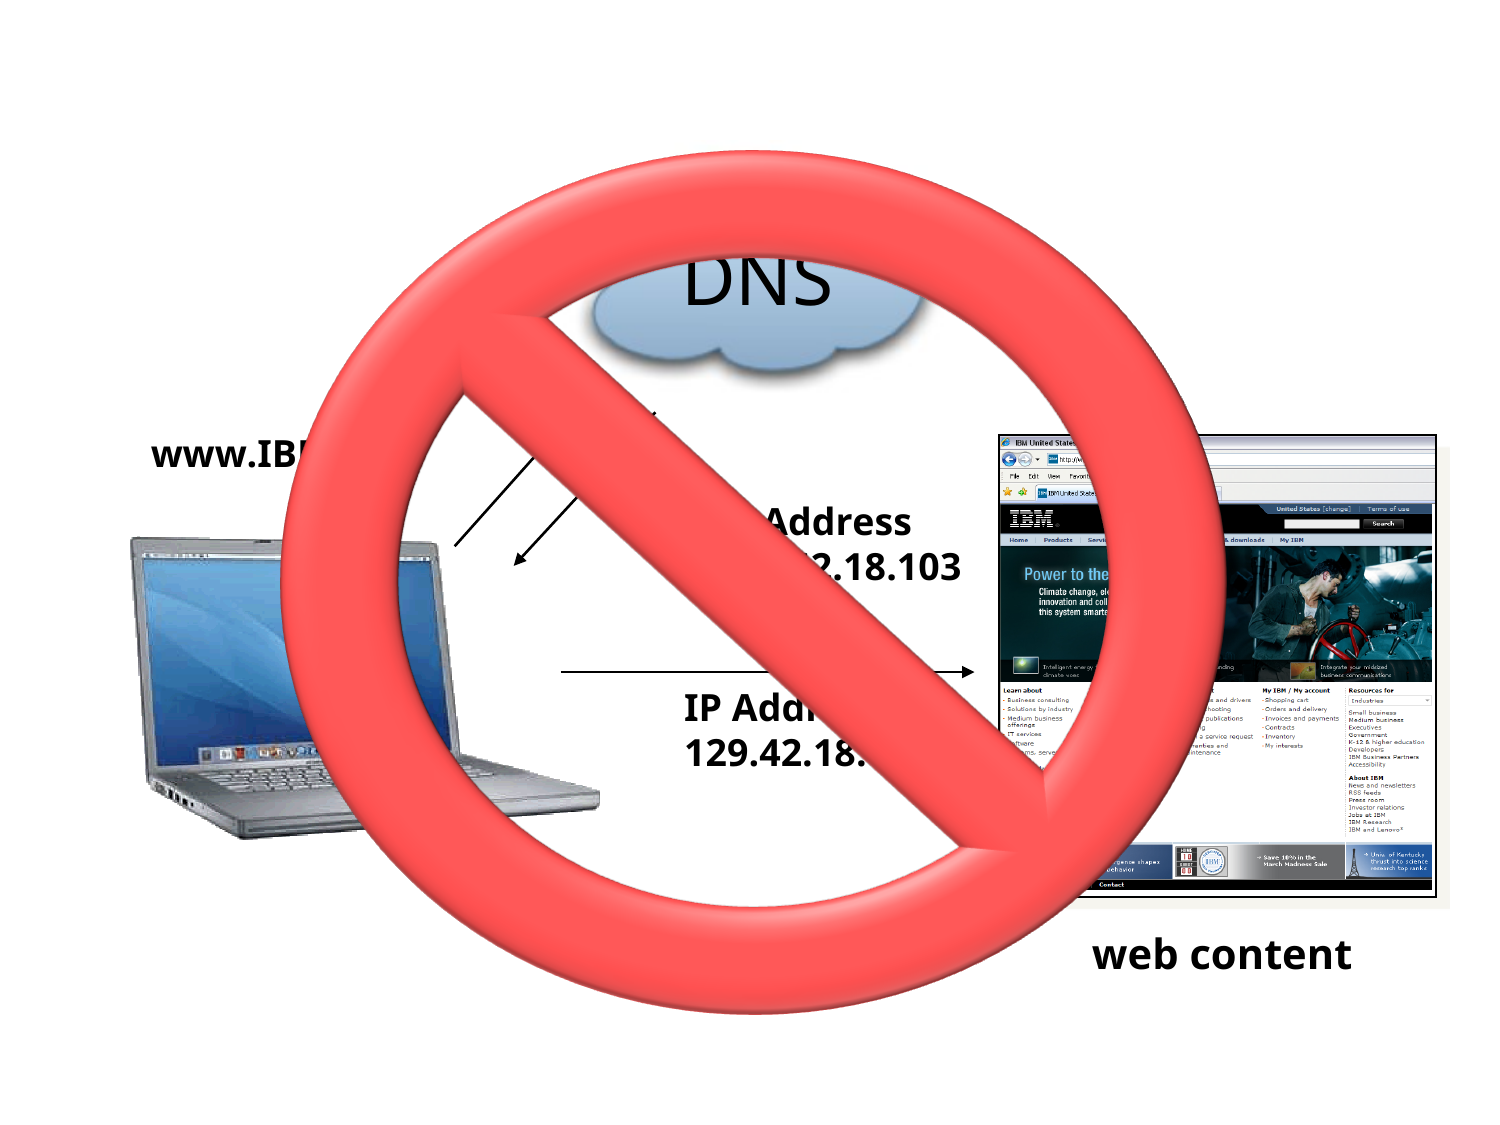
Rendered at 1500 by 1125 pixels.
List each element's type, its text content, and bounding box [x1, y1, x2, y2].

text_box web content [1229, 920, 1368, 986]
text_box www.IBM.com [136, 421, 278, 483]
picture [123, 140, 1436, 1017]
